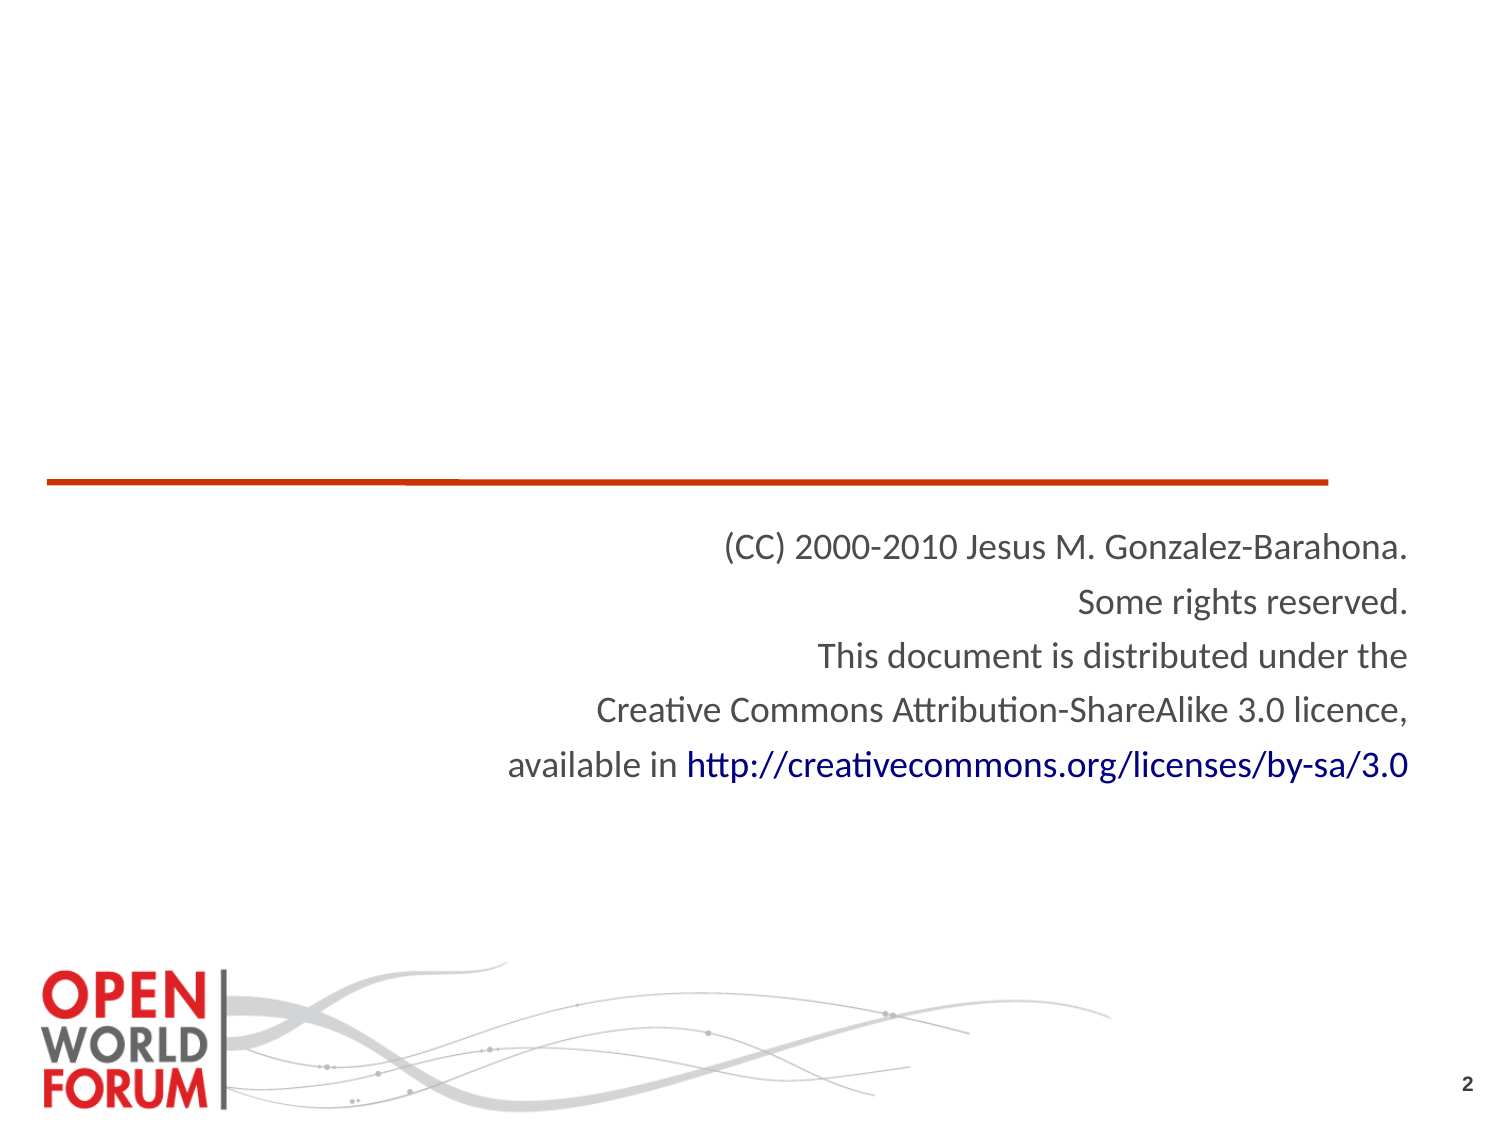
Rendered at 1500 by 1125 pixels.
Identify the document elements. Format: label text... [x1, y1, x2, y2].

picture [41, 957, 1112, 1119]
list (CC) 2000-2010 Jesus M. Gonzalez-Barahona. Some rights reserved. This document is distributed under the Creative Commons Attribution-ShareAlike 3.0 licence, available in http://creativecommons.org/licenses/by-sa/3.0 [59, 531, 1409, 876]
